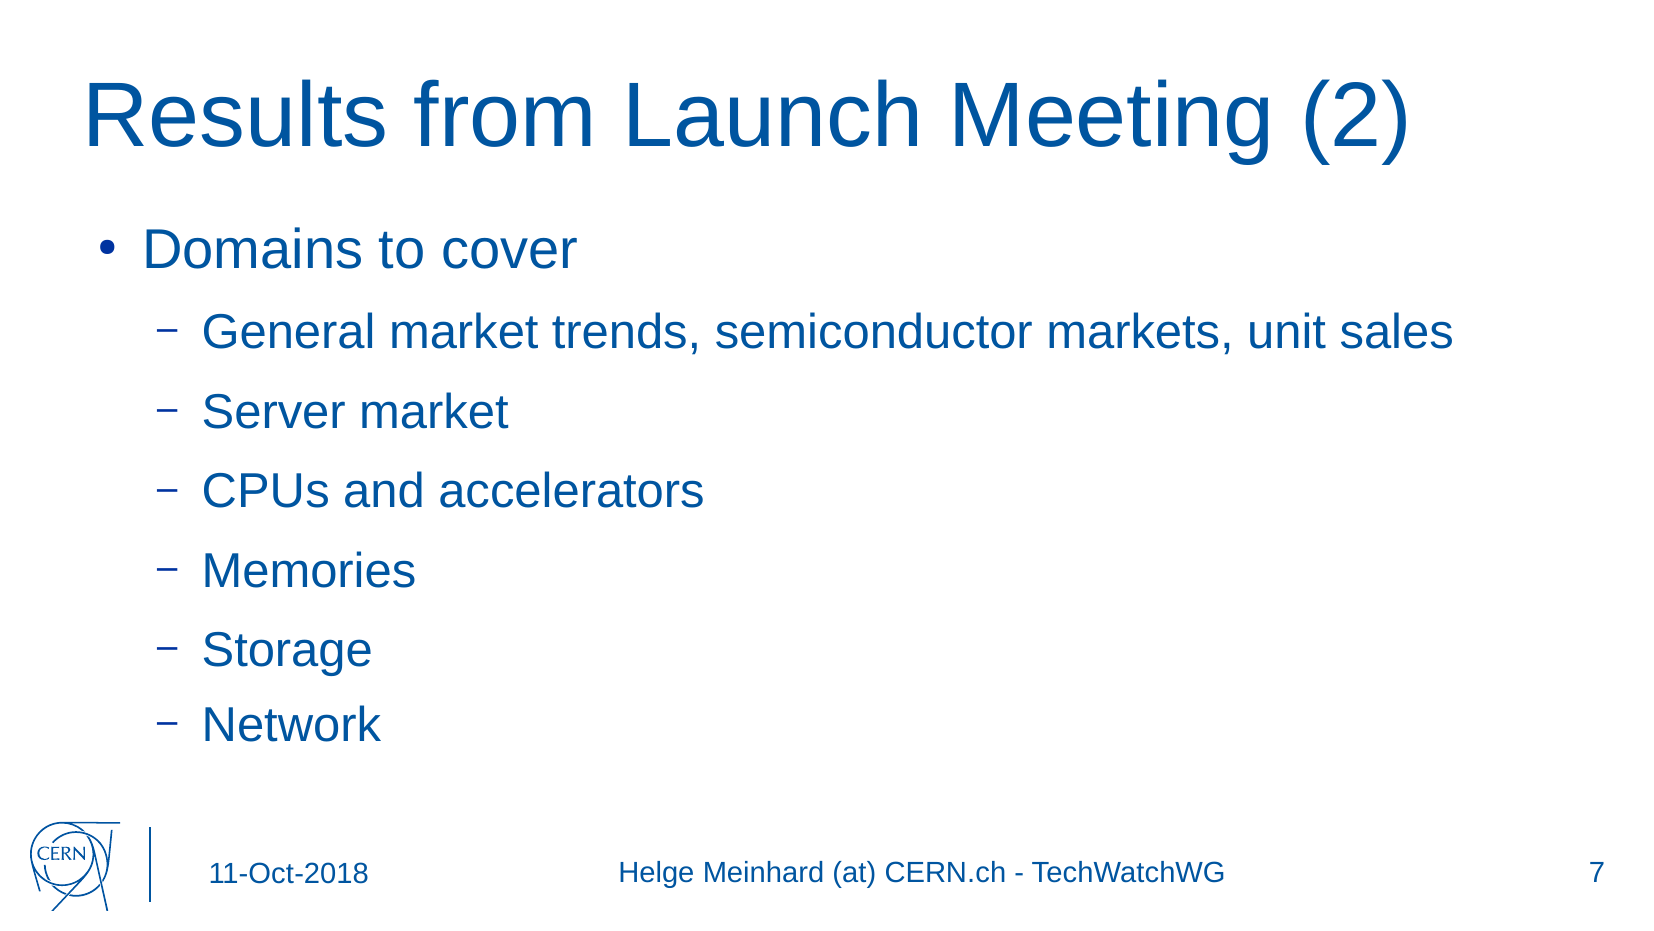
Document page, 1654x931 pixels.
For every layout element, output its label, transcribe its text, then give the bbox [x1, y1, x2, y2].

title Results from Launch Meeting (2) [82, 37, 1571, 193]
list Domains to cover General market trends, semiconductor markets, unit sales Server market CPUs and accelerators Memories Storage Network [82, 217, 1571, 757]
